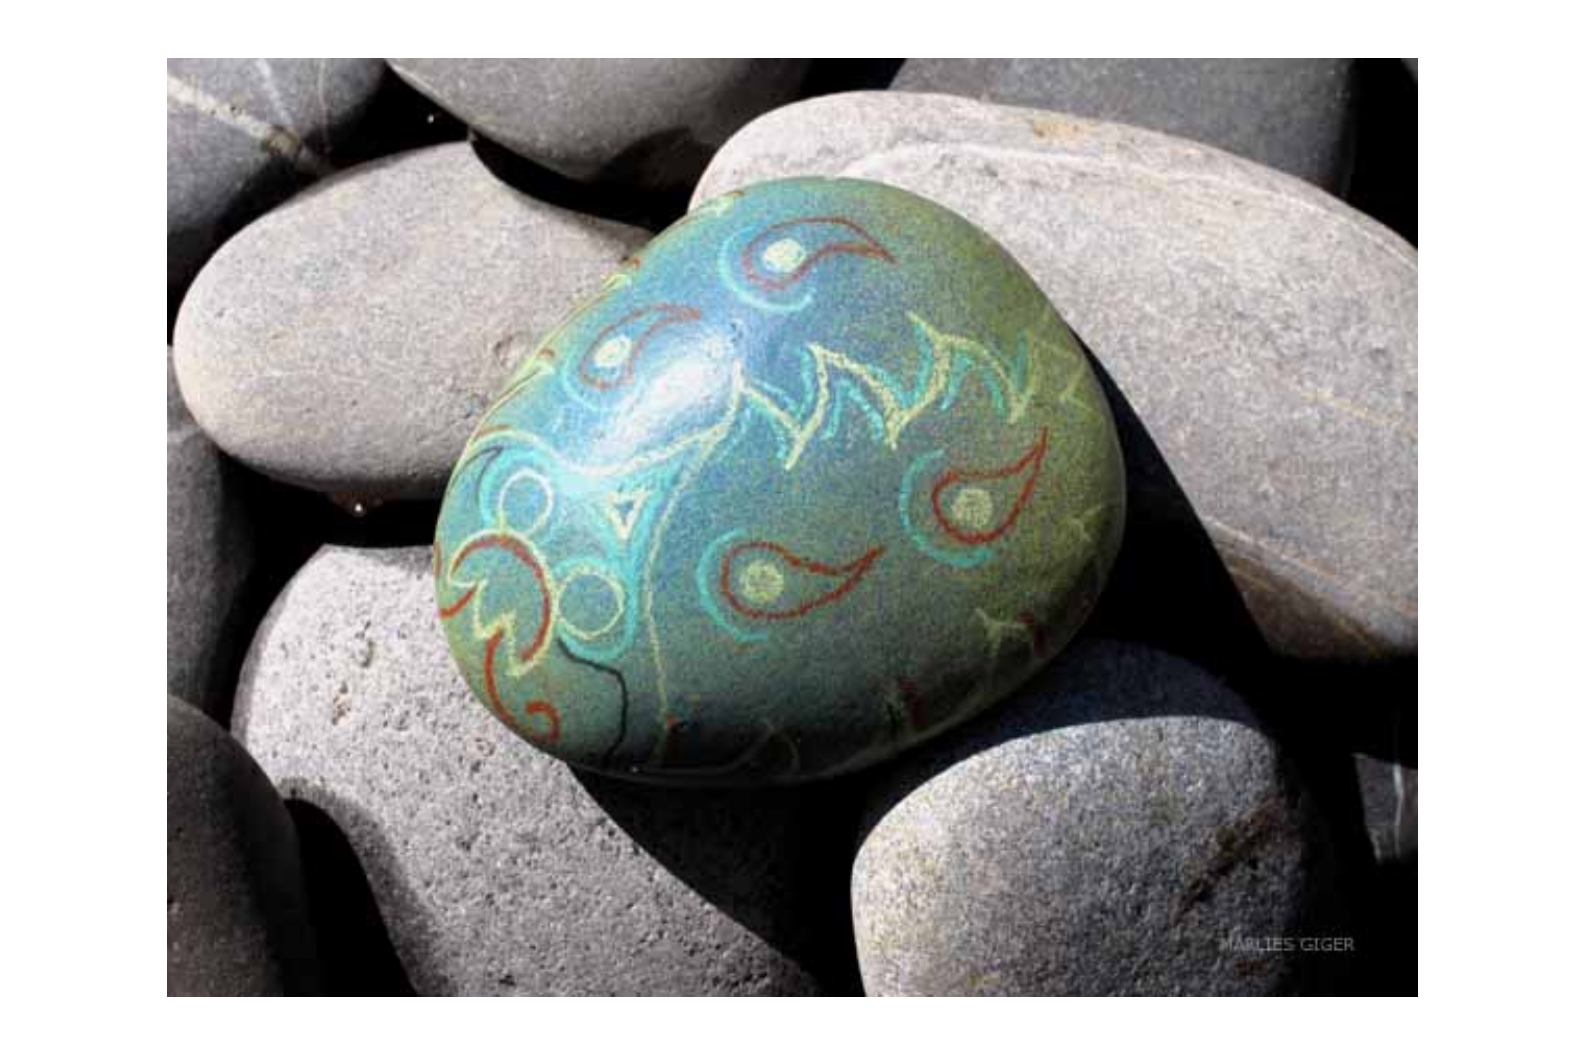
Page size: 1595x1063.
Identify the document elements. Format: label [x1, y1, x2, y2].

picture [167, 58, 1418, 997]
